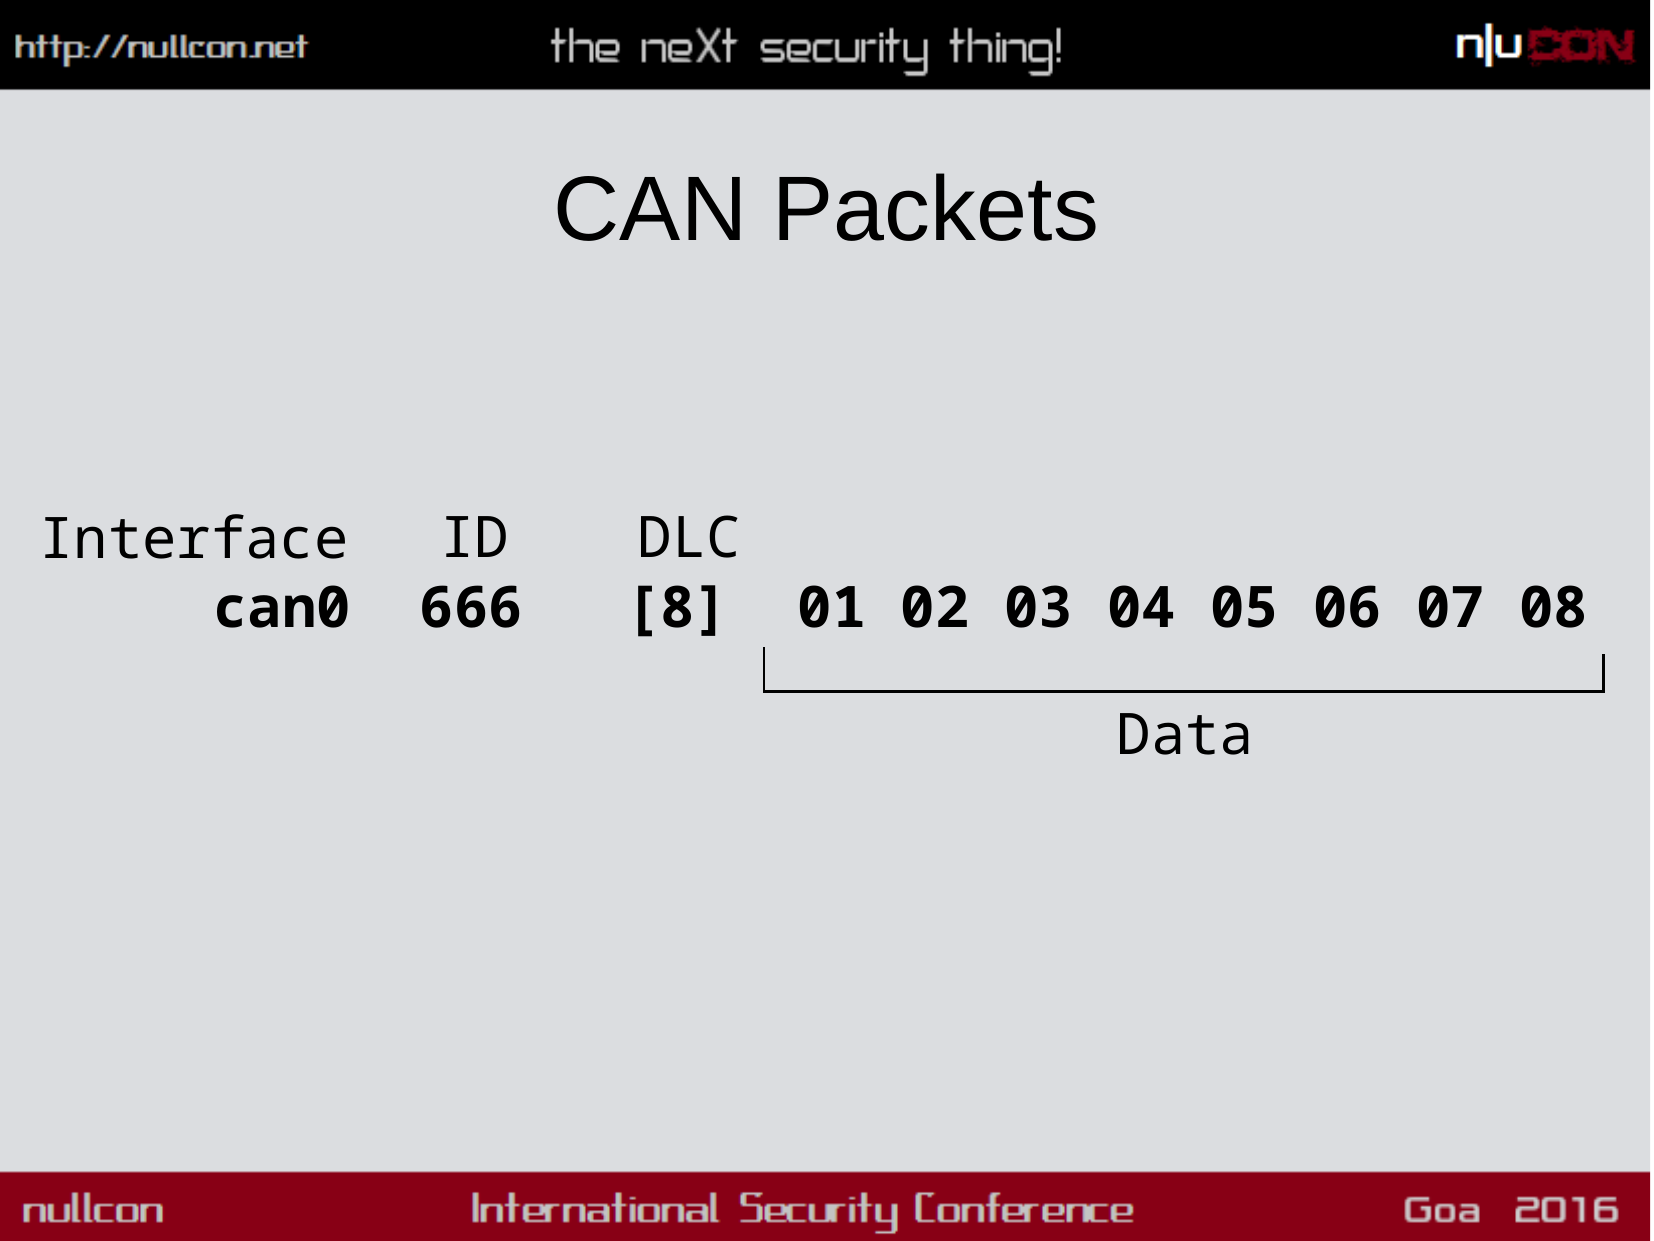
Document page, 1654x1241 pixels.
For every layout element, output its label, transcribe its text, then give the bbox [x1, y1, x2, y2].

title CAN Packets [82, 105, 1571, 313]
picture [0, 0, 1651, 1241]
